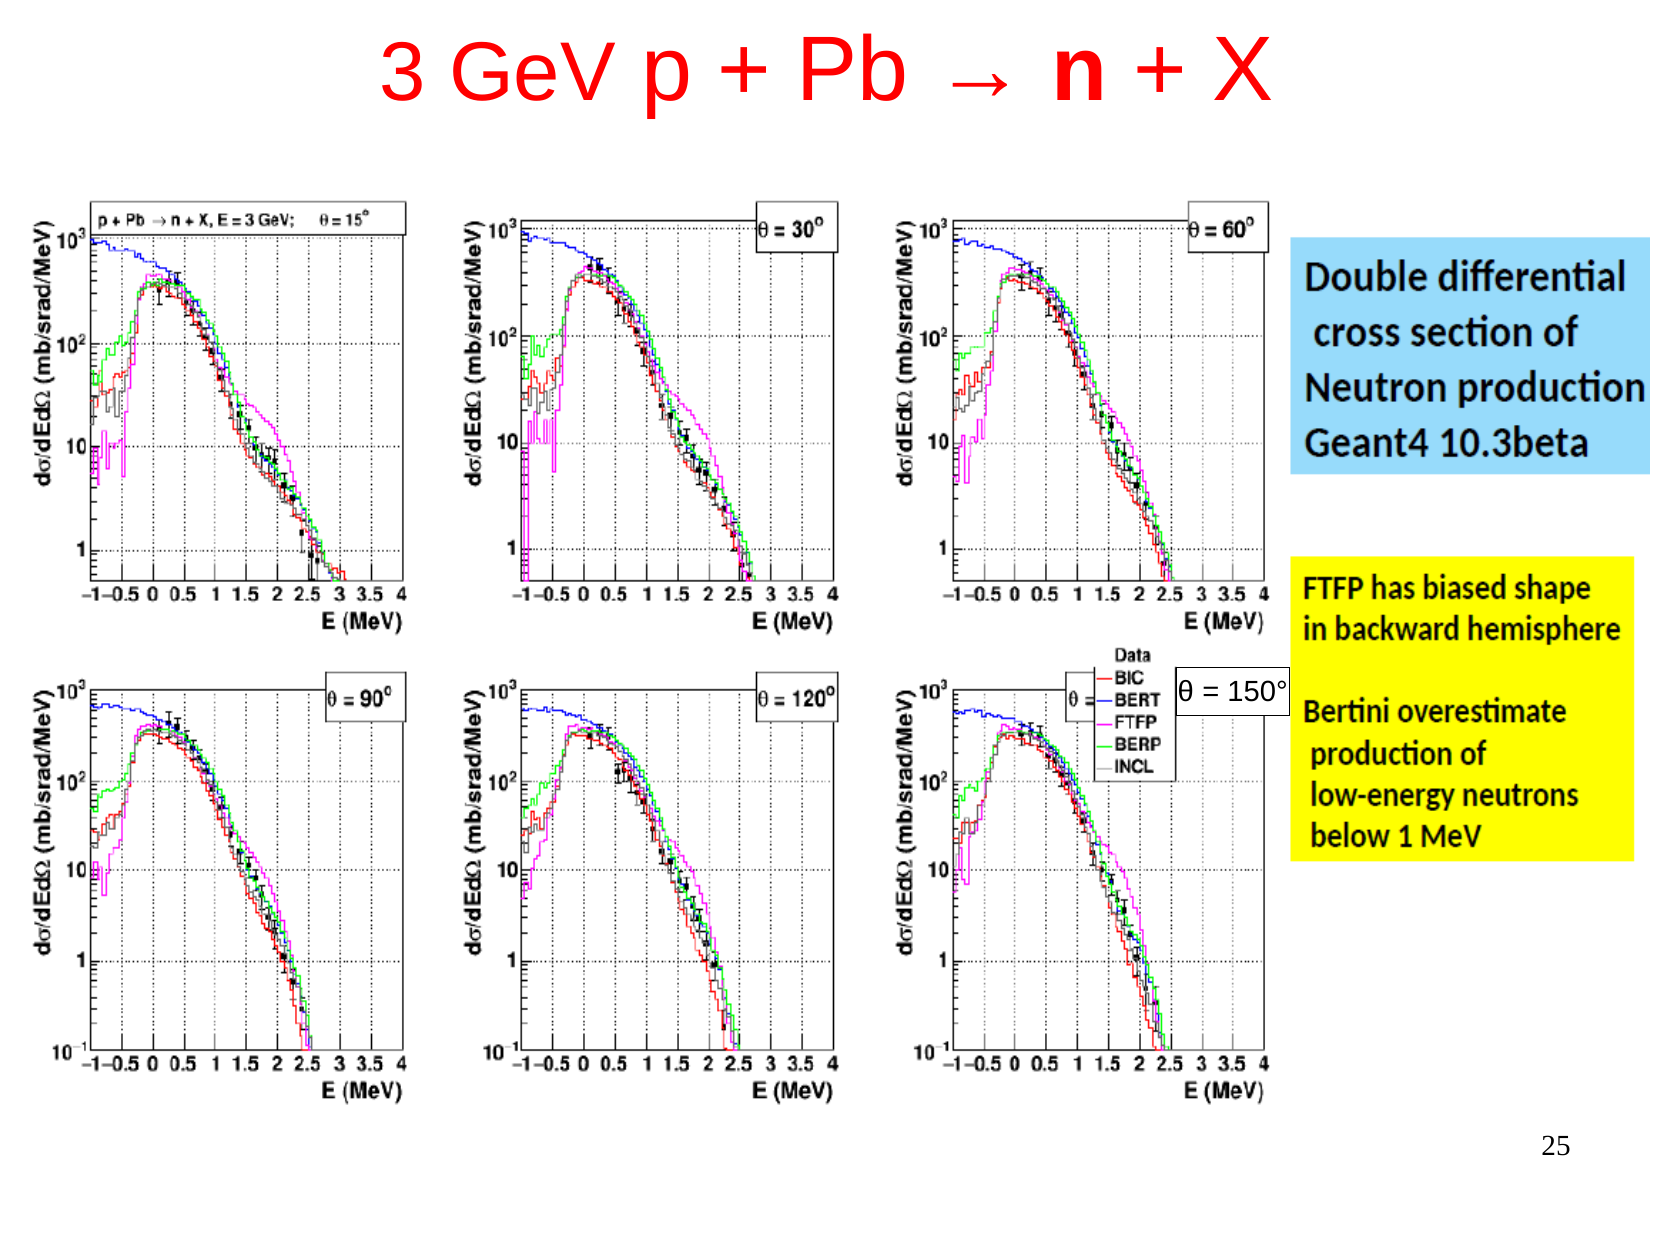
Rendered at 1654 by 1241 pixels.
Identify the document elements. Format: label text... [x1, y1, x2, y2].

text_box θ = 150° [1176, 667, 1290, 716]
title 3 GeV p + Pb → n + X [0, 9, 1654, 129]
picture [6, 187, 1651, 1108]
